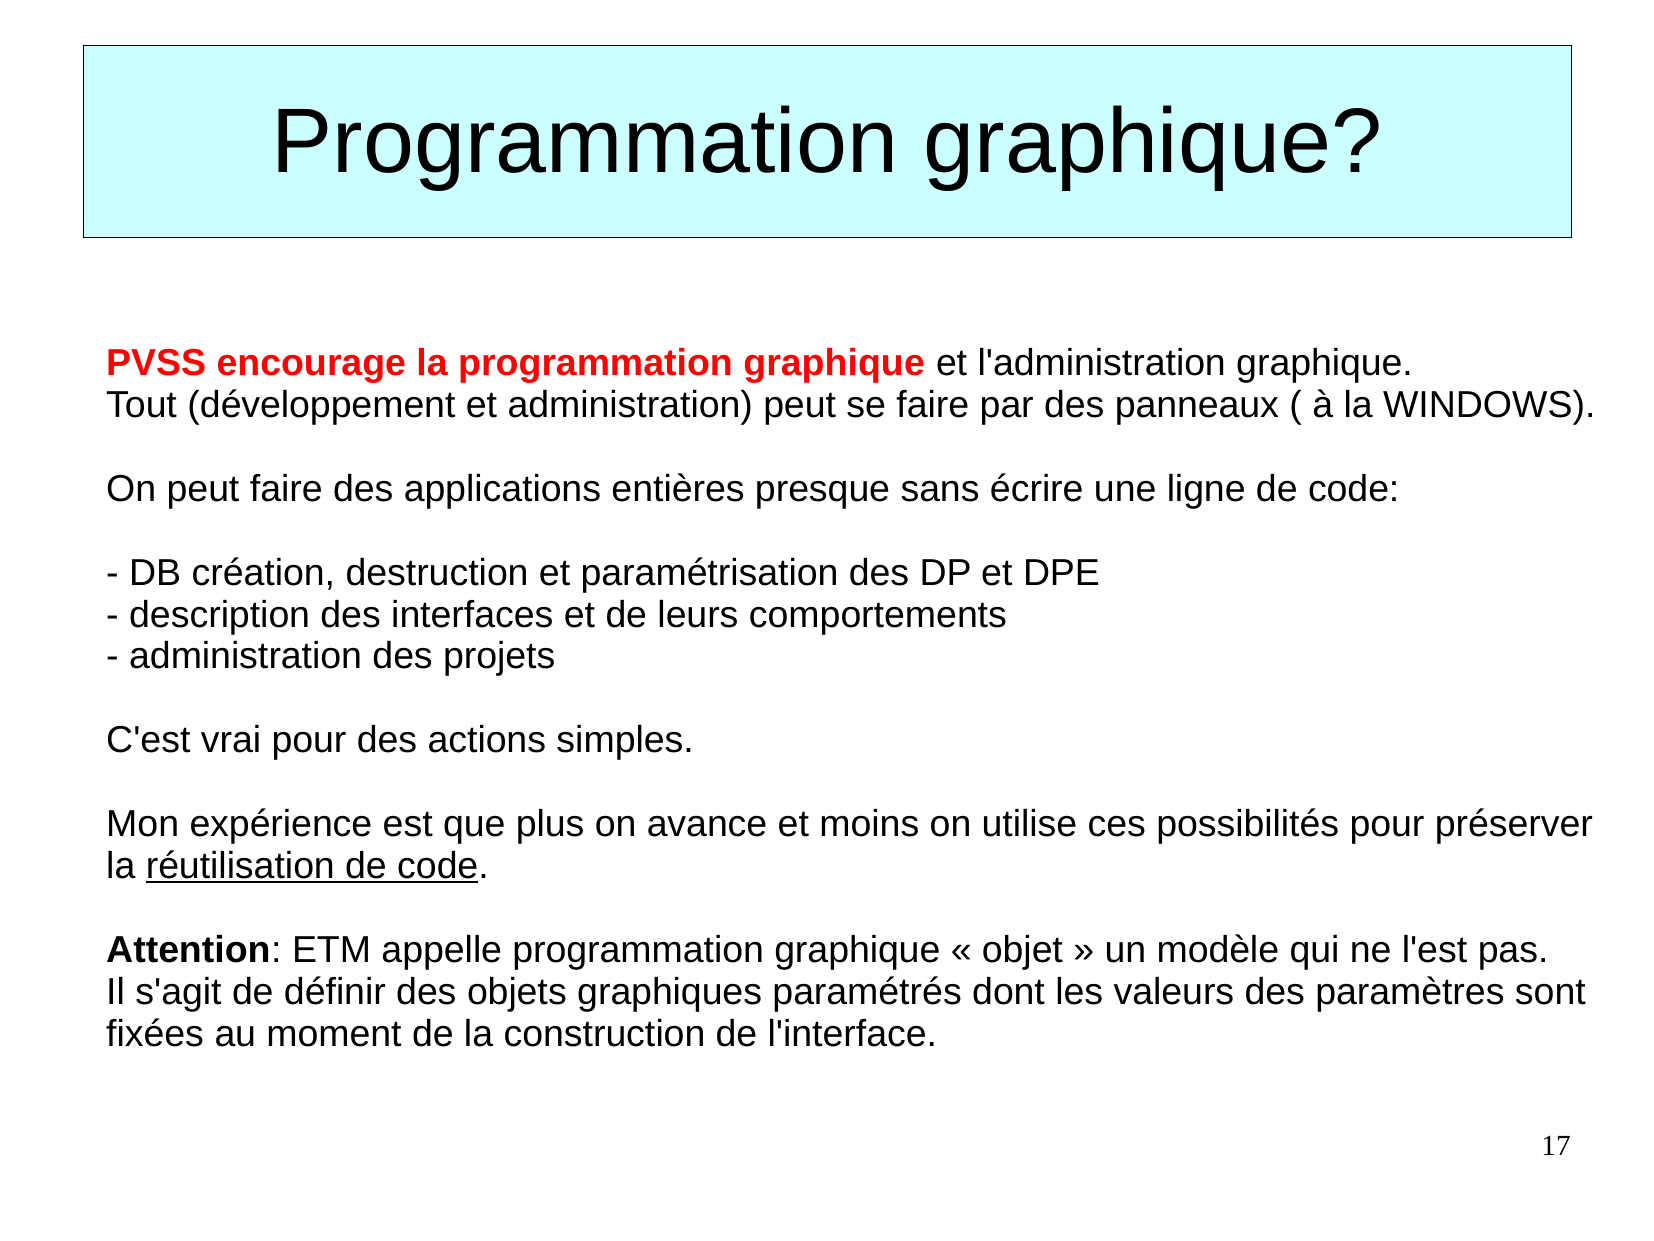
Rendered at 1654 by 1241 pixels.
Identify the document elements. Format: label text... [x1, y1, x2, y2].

text_box PVSS encourage la programmation graphique et l'administration graphique. Tout (développement et administration) peut se faire par des panneaux ( à la WINDOWS). On peut faire des applications entières presque sans écrire une ligne de code: - DB création, destruction et paramétrisation des DP et DPE - description des interfaces et de leurs comportements - administration des projets C'est vrai pour des actions simples. Mon expérience est que plus on avance et moins on utilise ces possibilités pour préserver la réutilisation de code. Attention: ETM appelle programmation graphique « objet » un modèle qui ne l'est pas. Il s'agit de définir des objets graphiques paramétrés dont les valeurs des paramètres sont fixées au moment de la construction de l'interface. [91, 333, 1622, 1108]
title Programmation graphique? [83, 45, 1572, 238]
